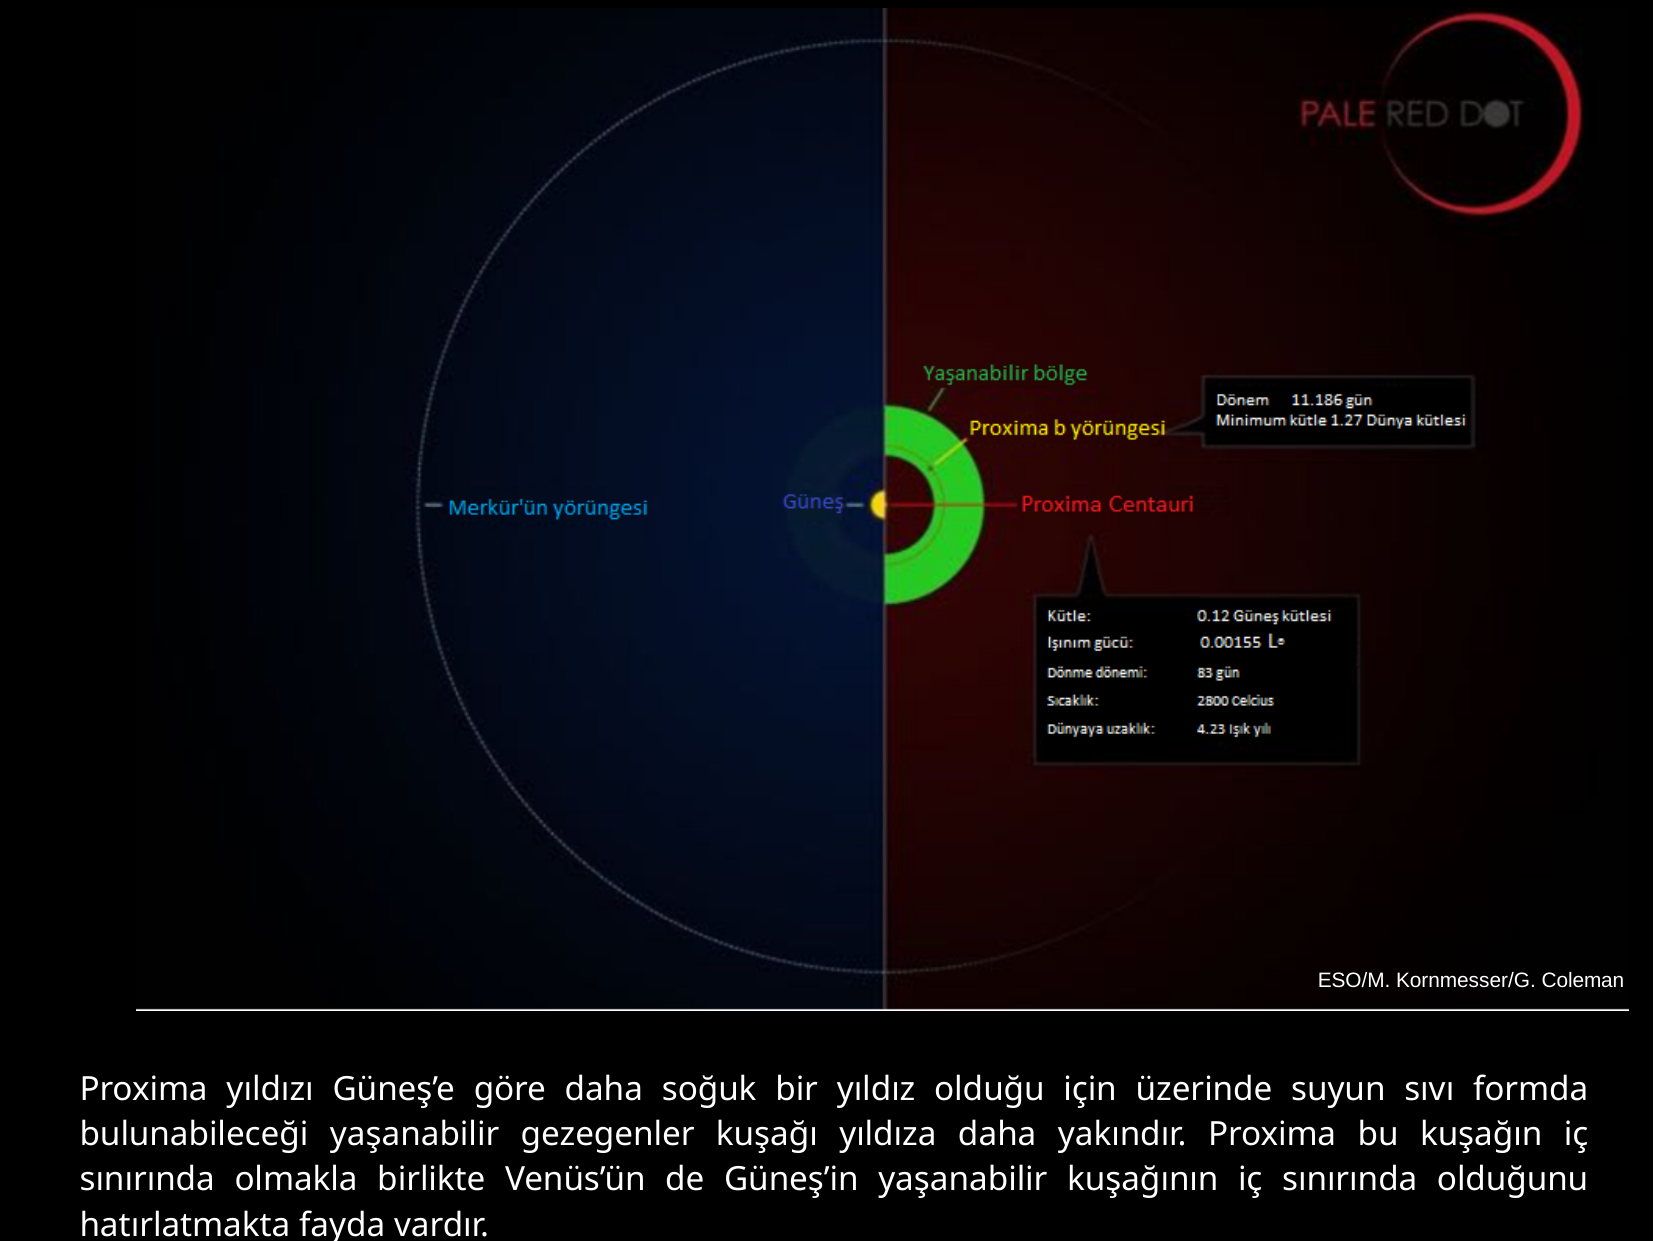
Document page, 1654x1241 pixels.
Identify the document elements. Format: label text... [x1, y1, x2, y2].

text_box Proxima yıldızı Güneş’e göre daha soğuk bir yıldız olduğu için üzerinde suyun sıvı formda bulunabileceği yaşanabilir gezegenler kuşağı yıldıza daha yakındır. Proxima bu kuşağın iç sınırında olmakla birlikte Venüs’ün de Güneş’in yaşanabilir kuşağının iç sınırında olduğunu hatırlatmakta fayda vardır. [64, 1057, 1606, 1235]
text_box ESO/M. Kornmesser/G. Coleman [1303, 960, 1653, 1102]
picture [136, 8, 1629, 1011]
